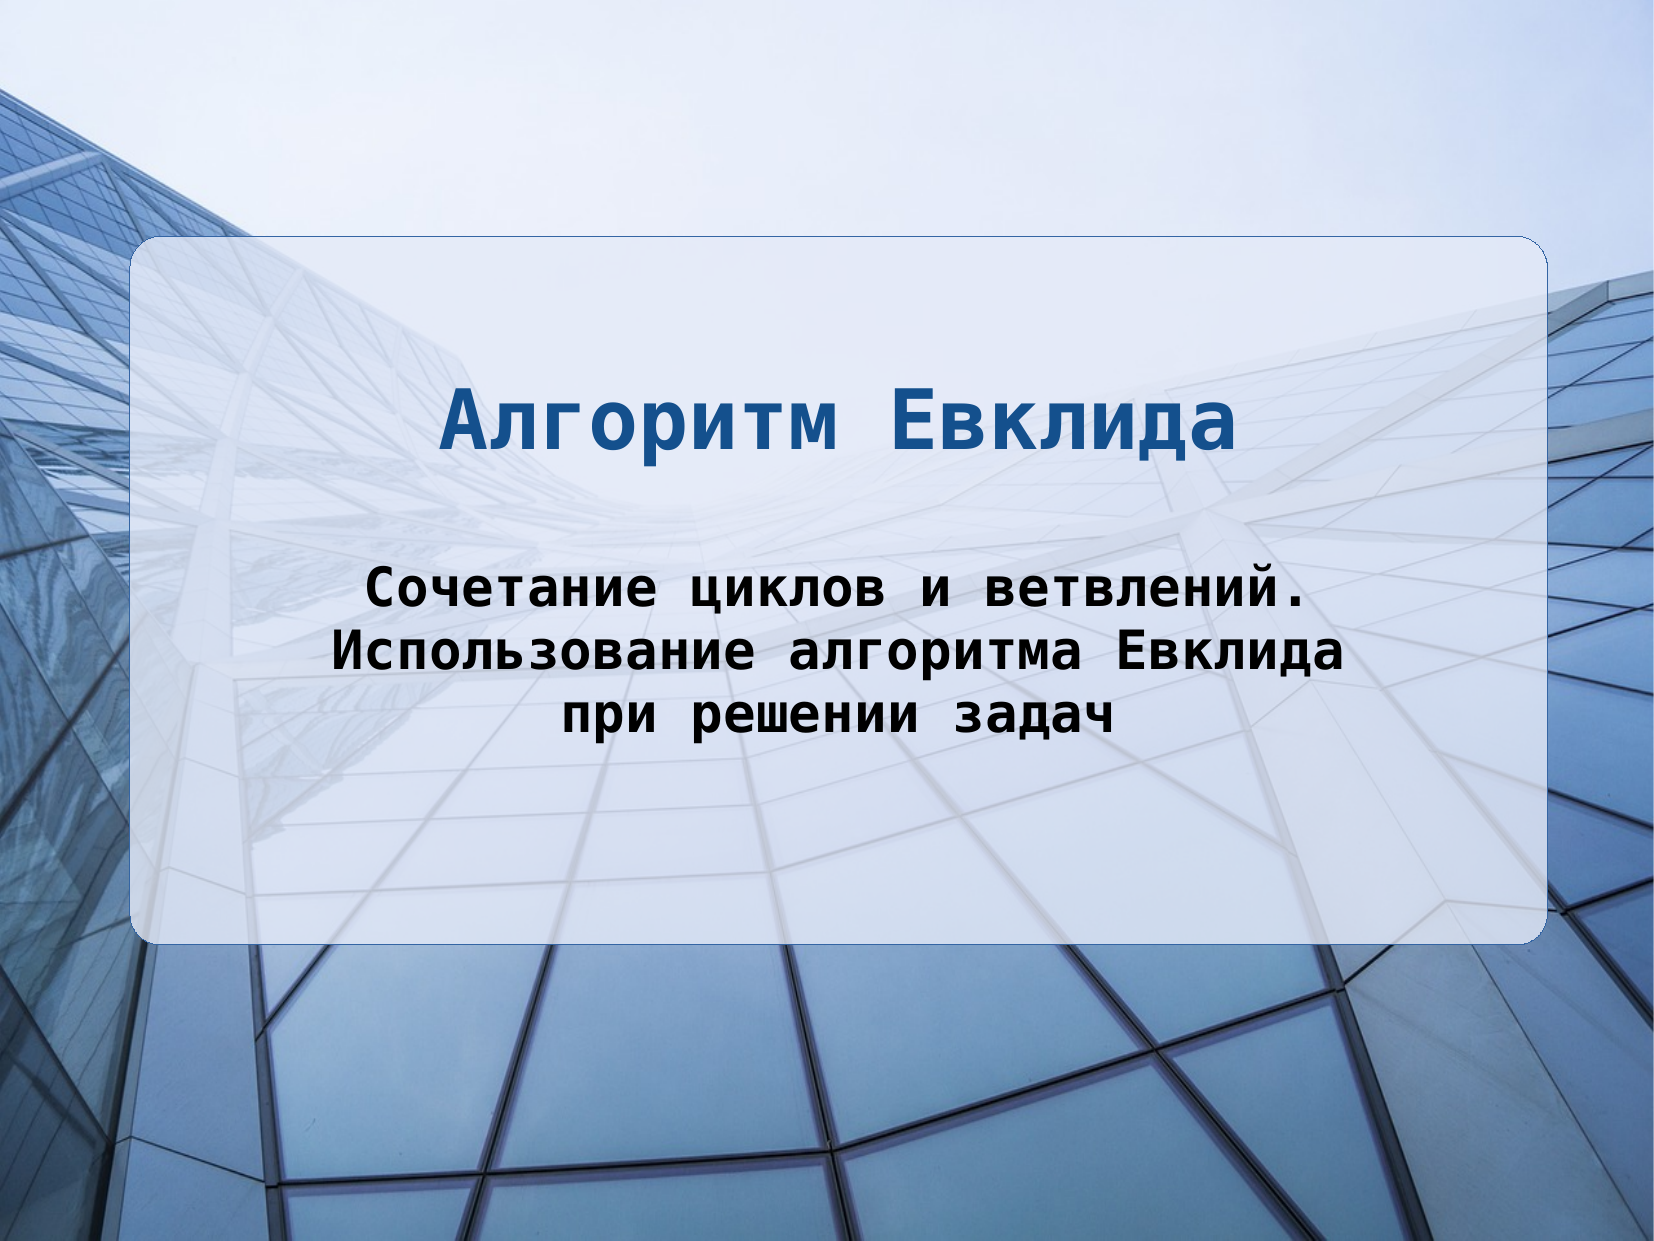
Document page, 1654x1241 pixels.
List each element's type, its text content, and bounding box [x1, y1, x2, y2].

picture [0, 0, 1654, 1241]
text_box Алгоритм Евклида Сочетание циклов и ветвлений. Использование алгоритма Евклида при решении задач [129, 236, 1548, 945]
